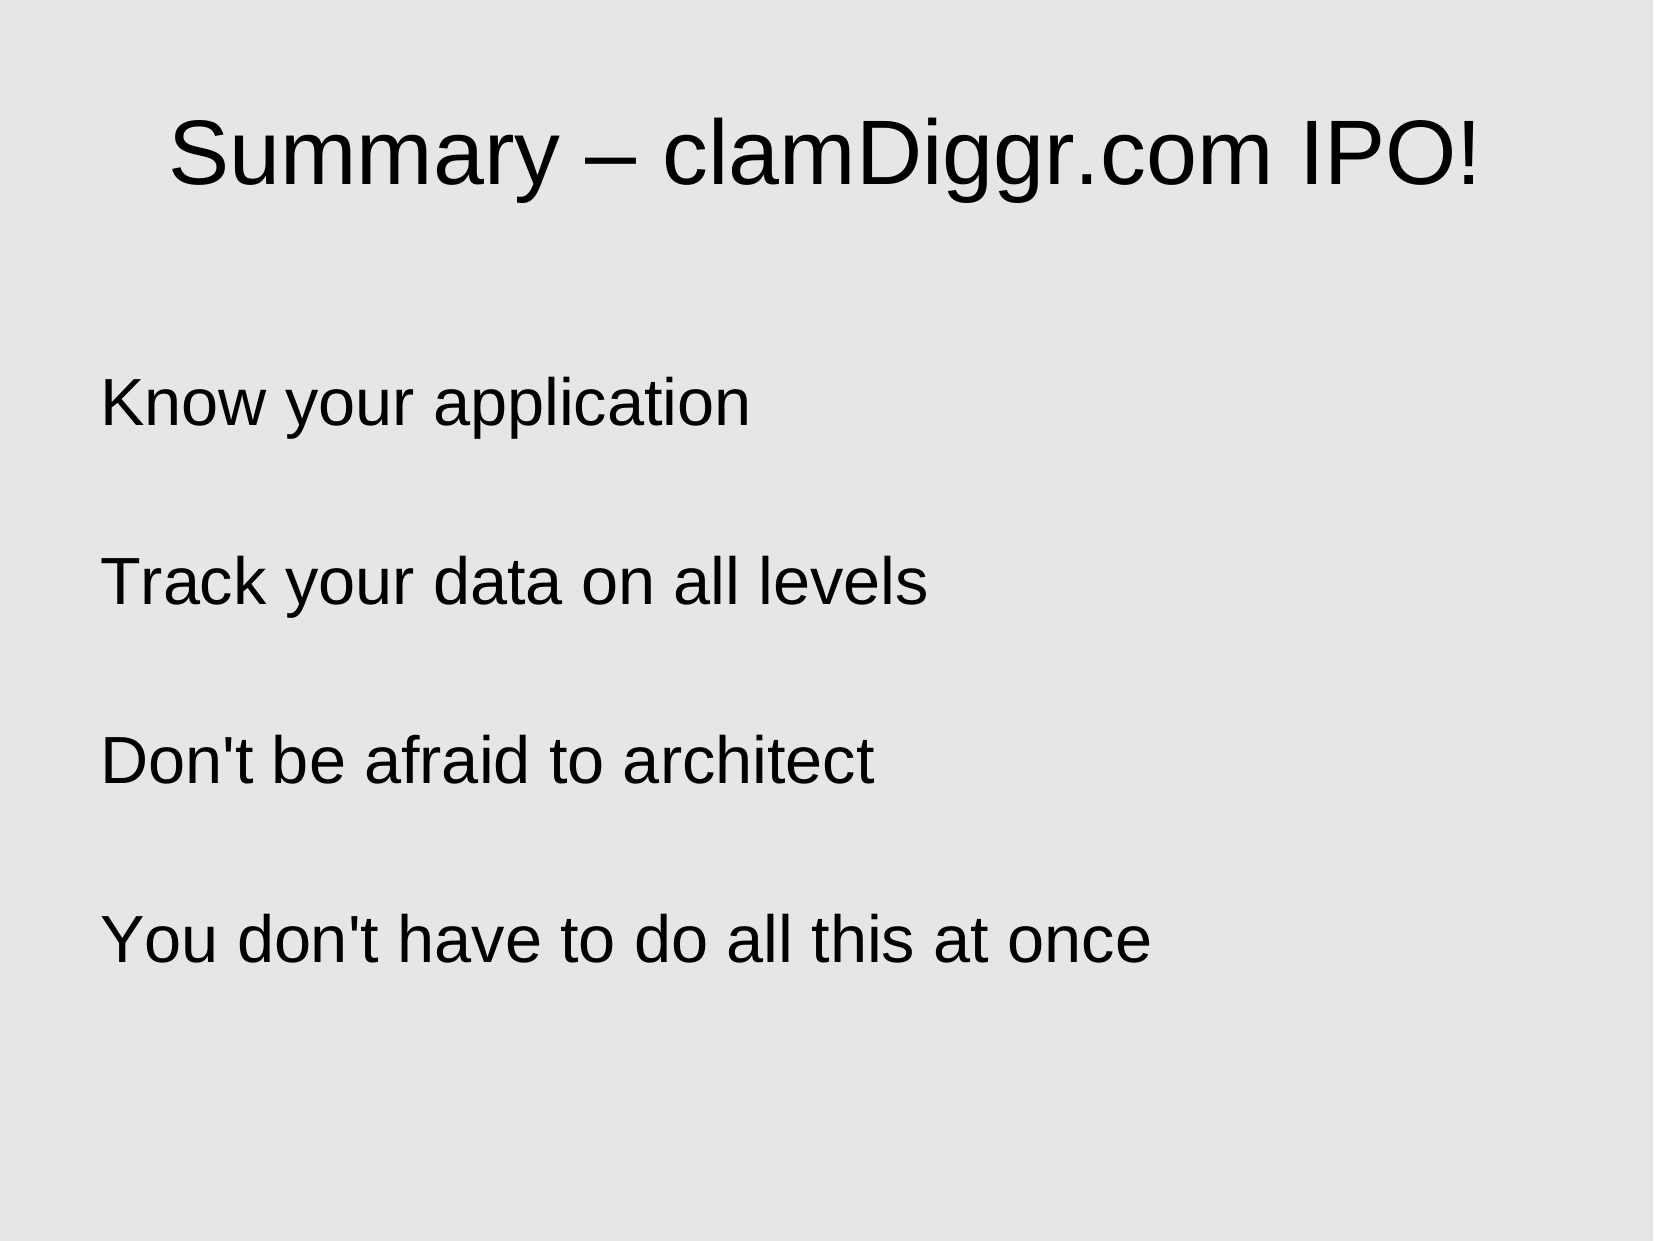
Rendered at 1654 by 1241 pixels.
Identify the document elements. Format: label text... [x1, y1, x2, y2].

list Know your application Track your data on all levels Don't be afraid to architect You don't have to do all this at once [82, 290, 1571, 1109]
title Summary – clamDiggr.com IPO! [82, 49, 1571, 257]
